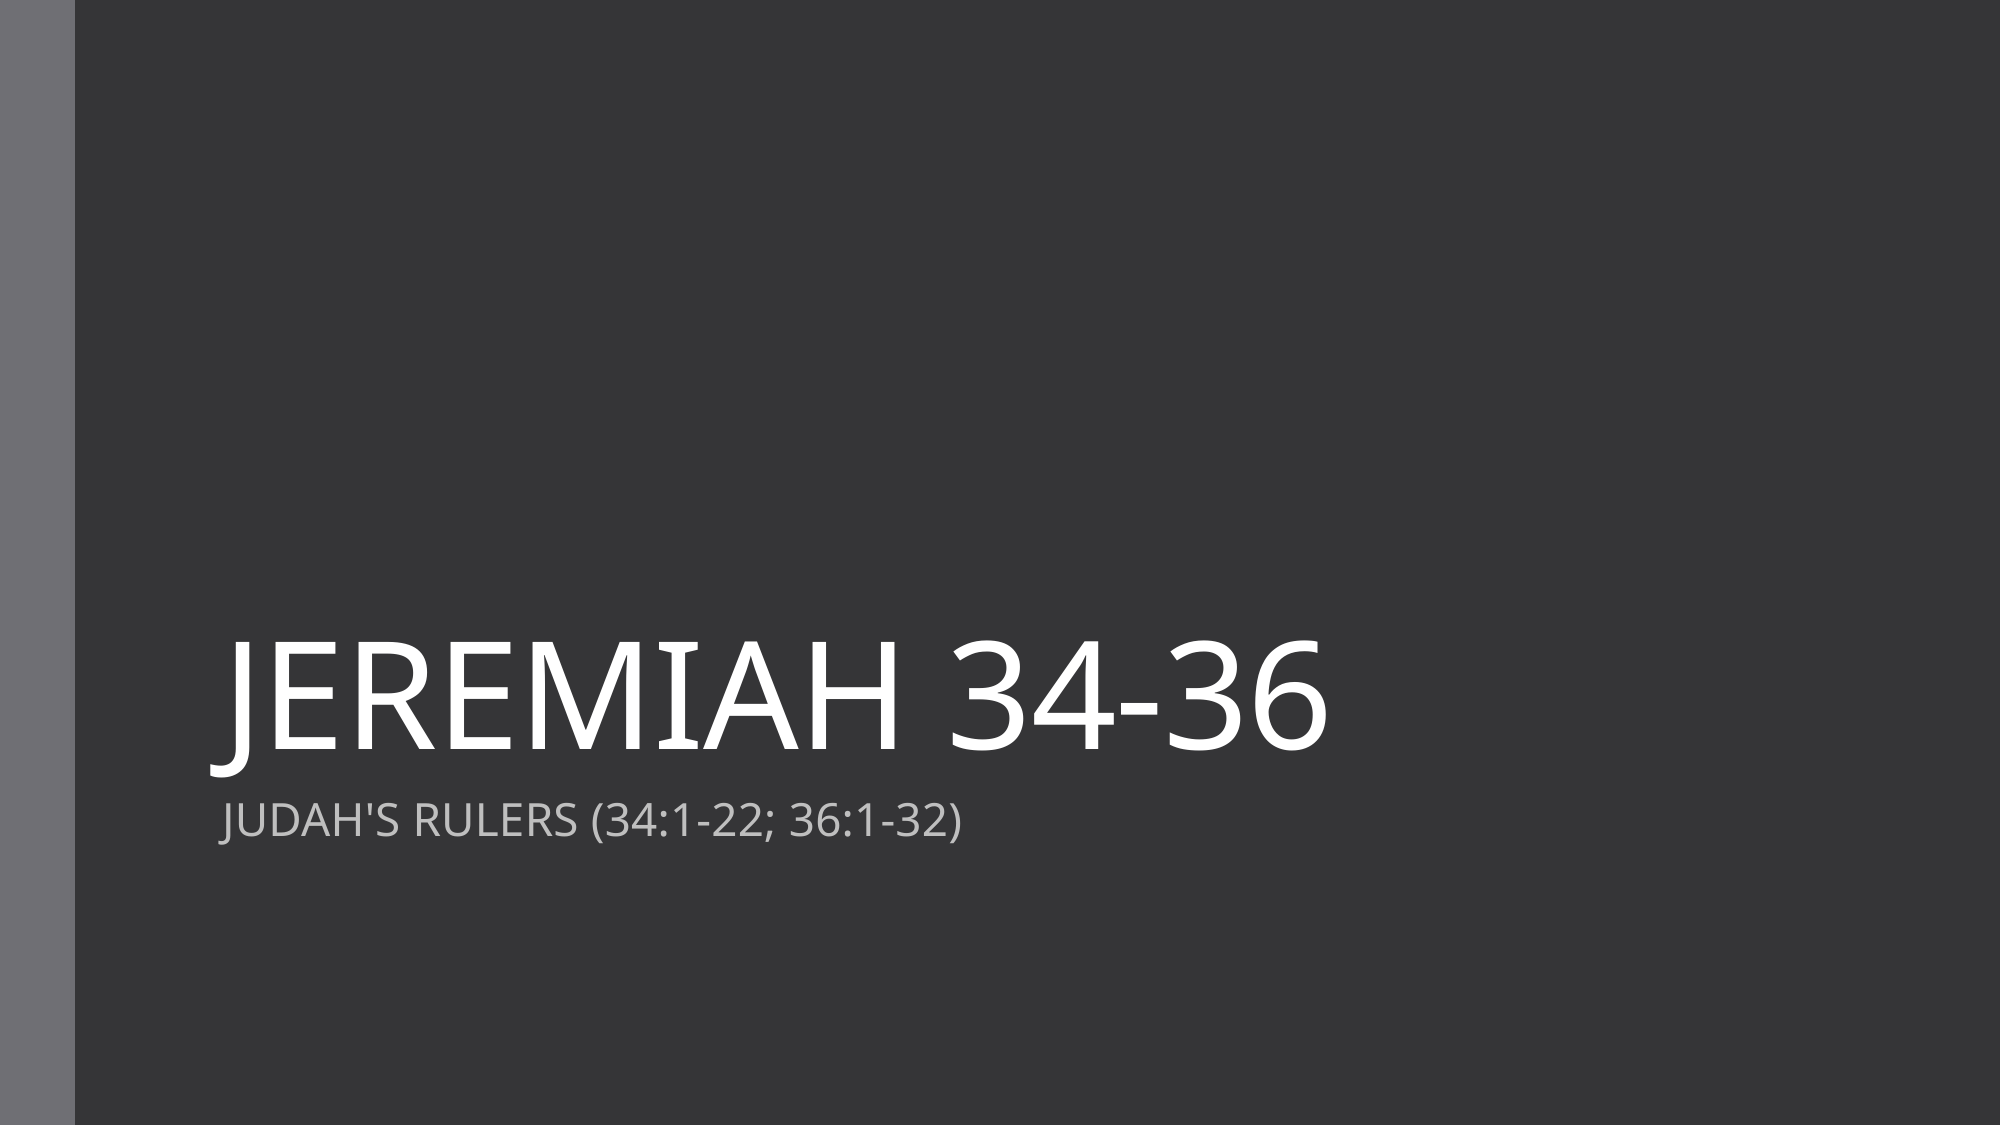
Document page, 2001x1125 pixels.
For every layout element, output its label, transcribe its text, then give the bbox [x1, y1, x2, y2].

subtitle JUDAH'S RULERS (34:1-22; 36:1-32) [206, 787, 1752, 1066]
title JEREMIAH 34-36 [206, 124, 1752, 787]
